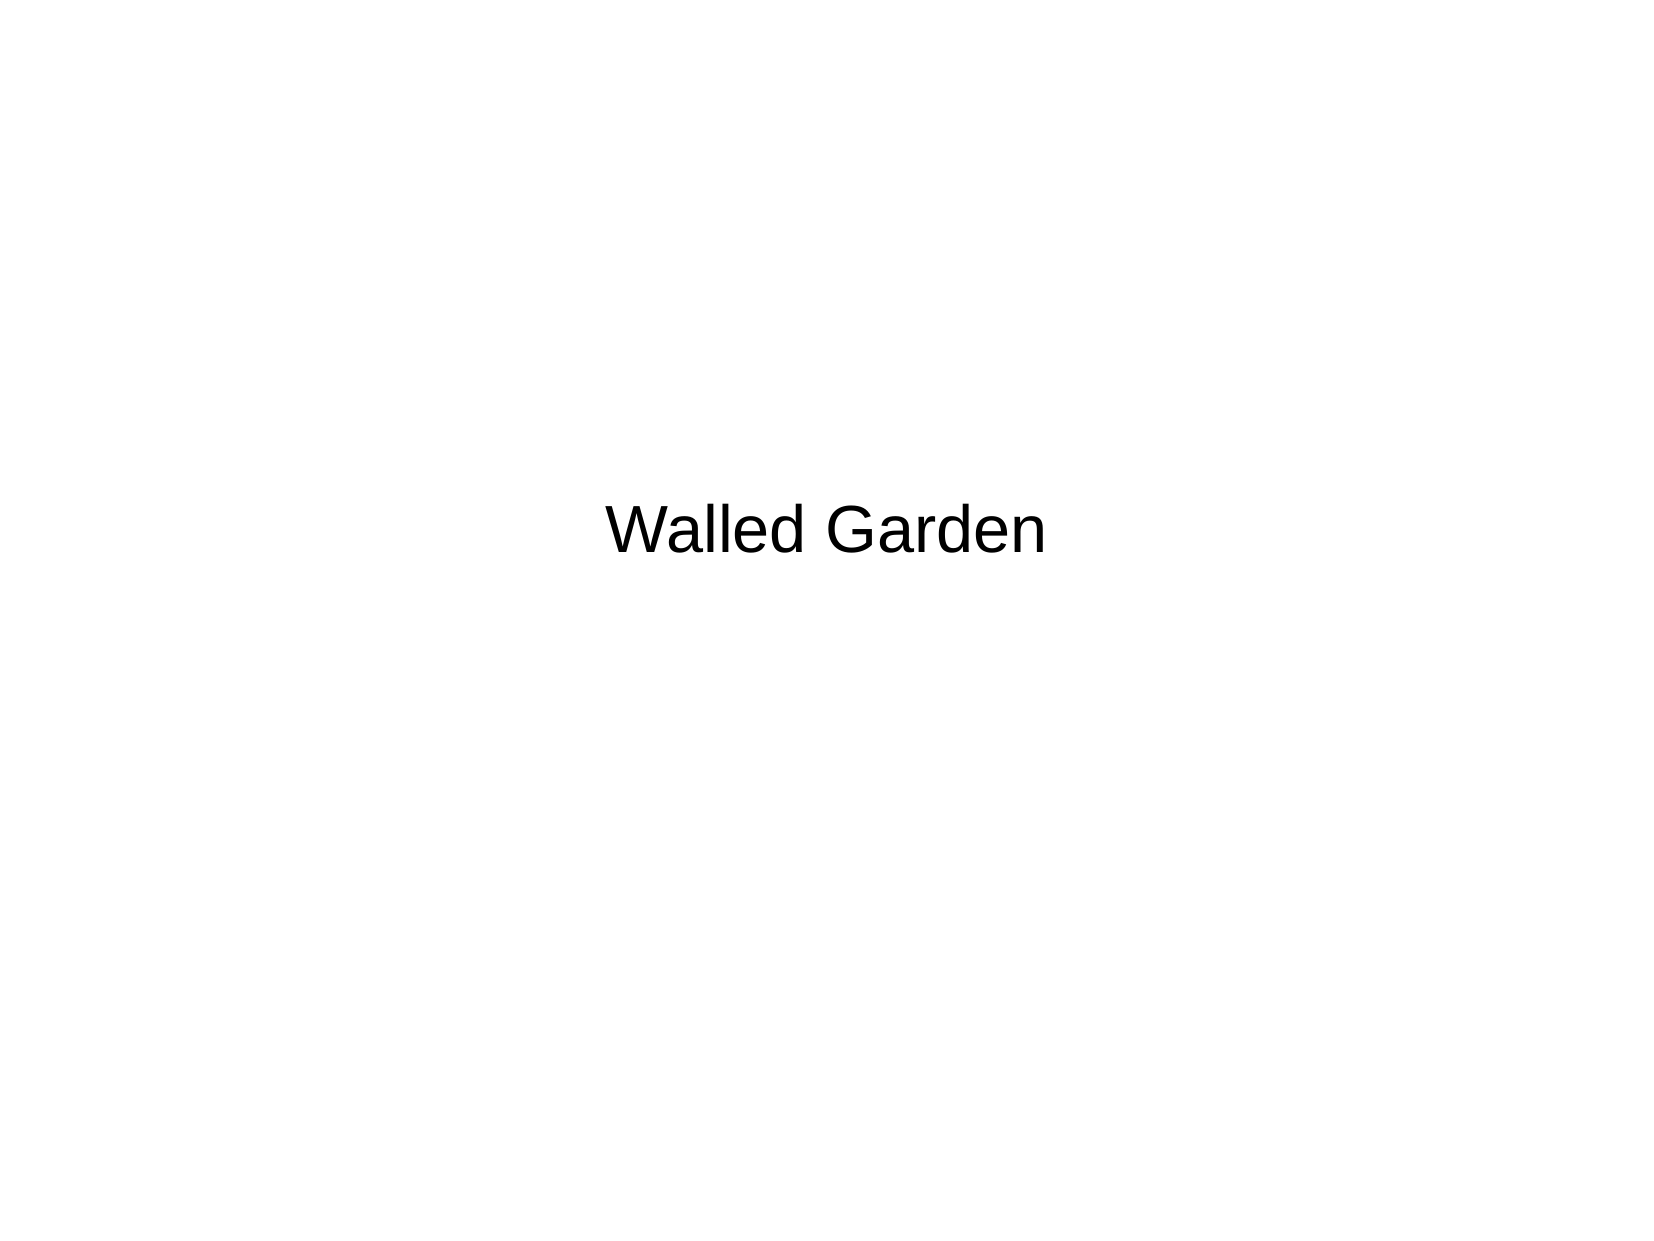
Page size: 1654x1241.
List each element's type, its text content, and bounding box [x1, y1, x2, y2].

subtitle Walled Garden [82, 49, 1571, 1010]
